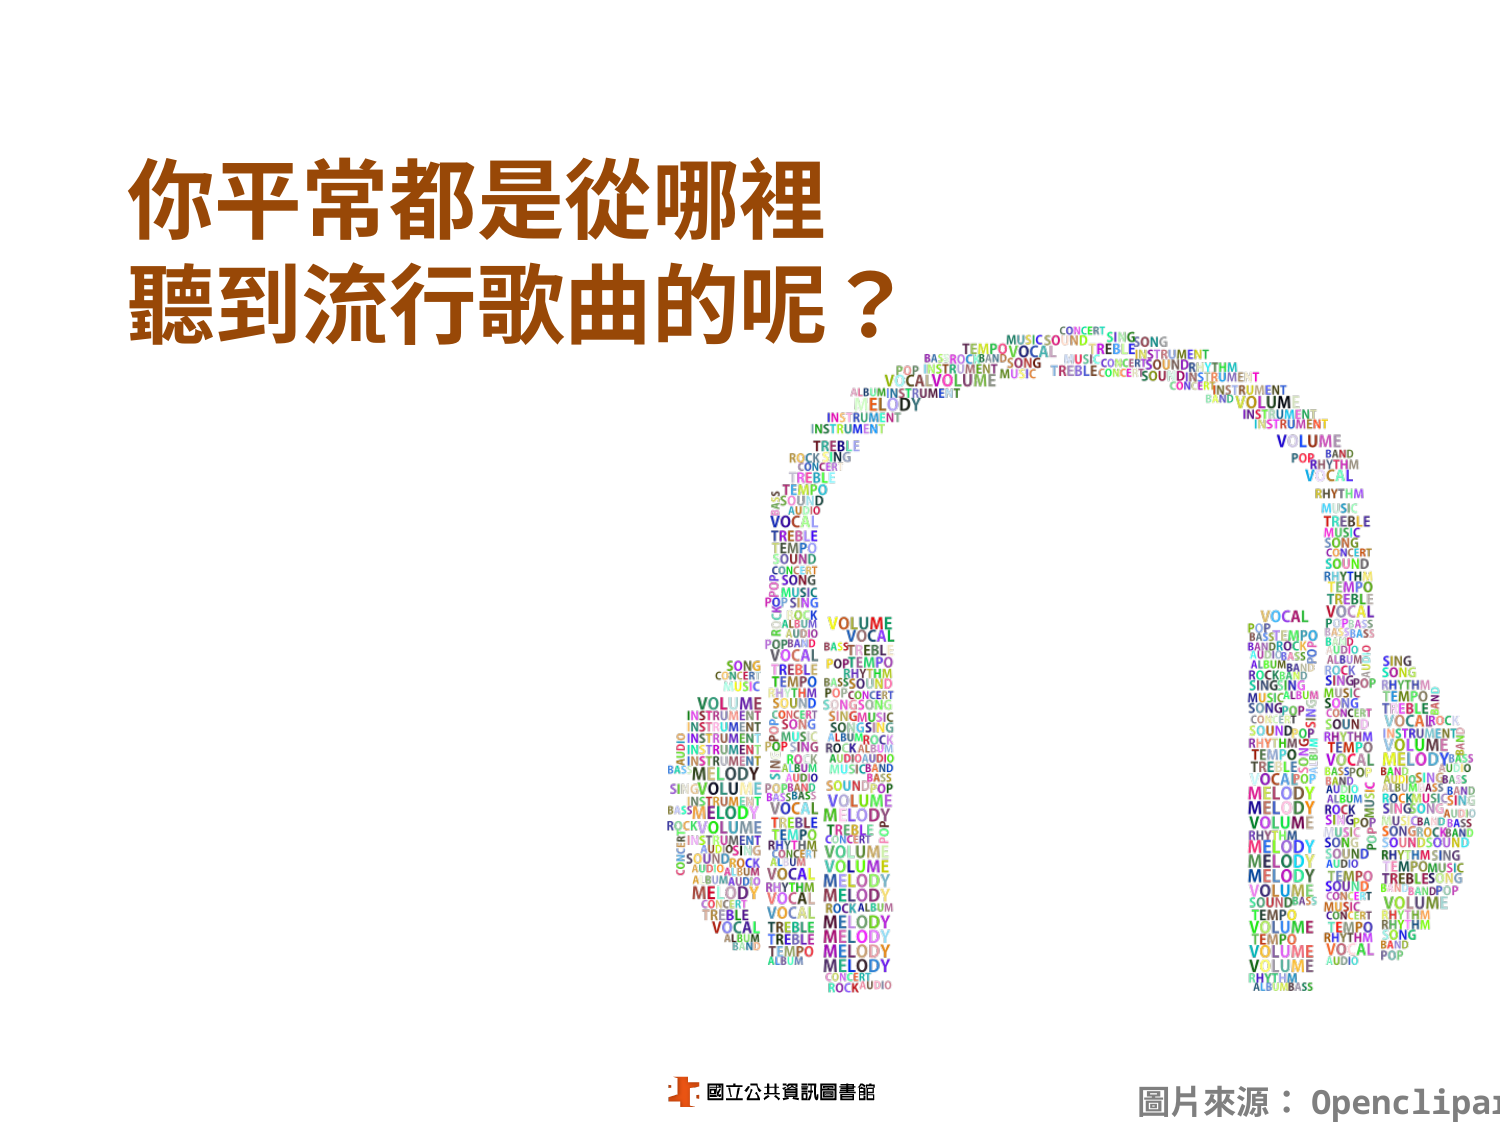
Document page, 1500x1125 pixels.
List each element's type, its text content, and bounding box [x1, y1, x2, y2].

picture [667, 326, 1476, 993]
title 你平常都是從哪裡聽到流行歌曲的呢？ [112, 90, 869, 409]
text_box 圖片來源：Openclipart [1122, 1073, 1500, 1125]
